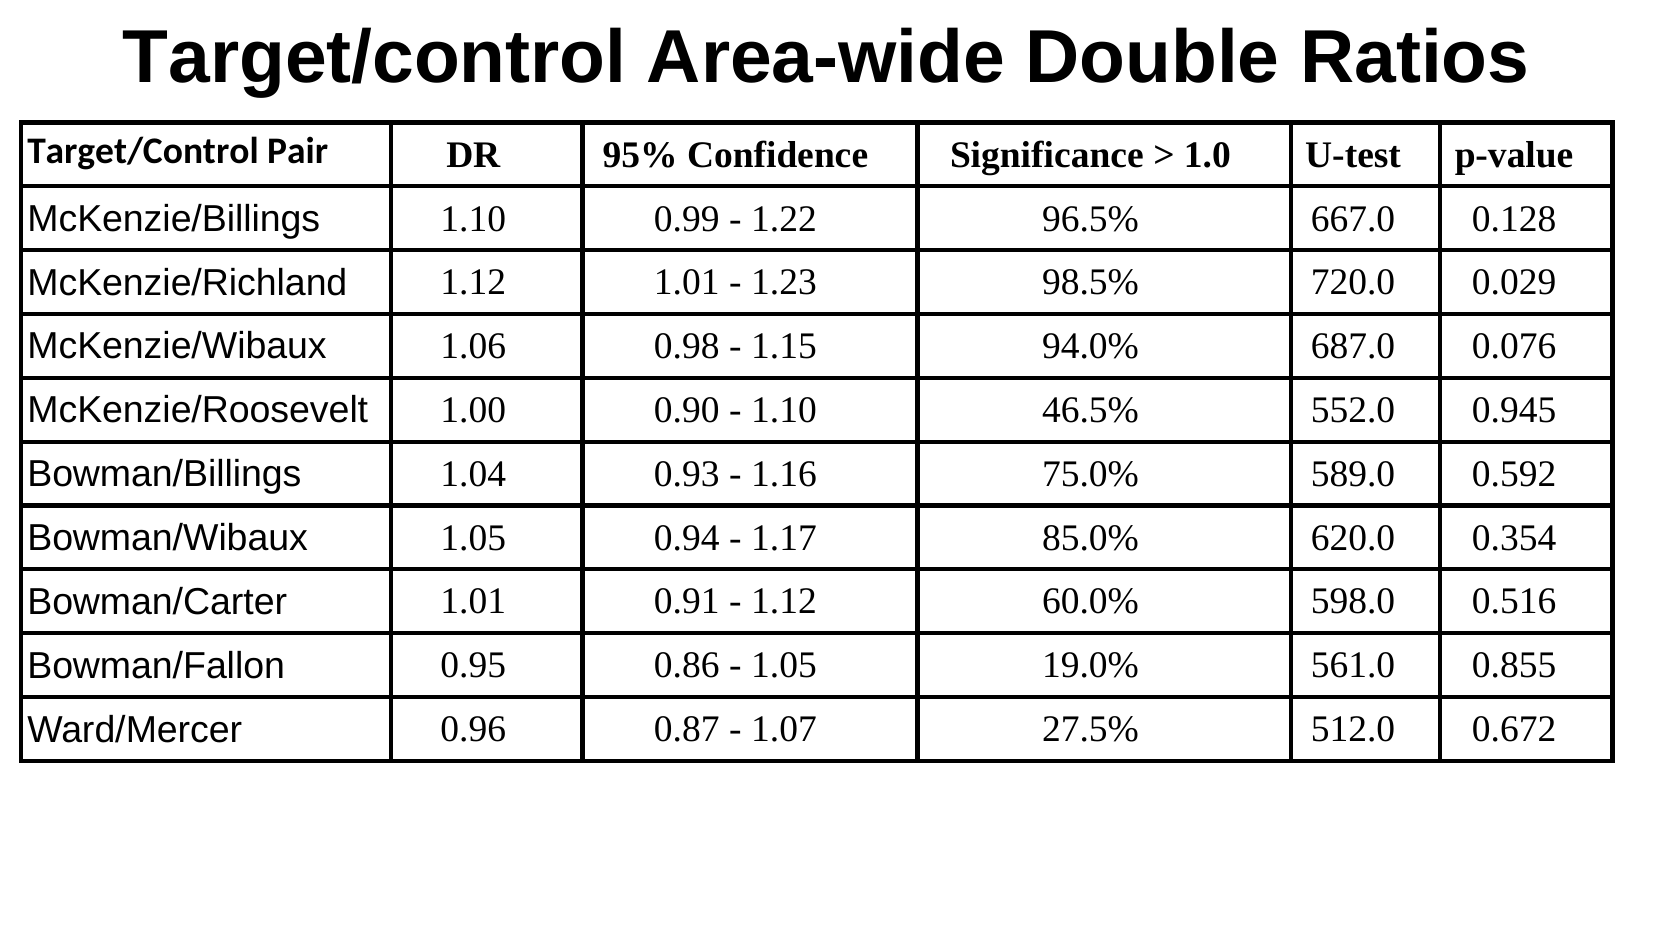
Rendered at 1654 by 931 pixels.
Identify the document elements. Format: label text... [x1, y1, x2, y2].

table_cell 27.5% [920, 699, 1289, 759]
table_cell 0.029 [1442, 252, 1610, 312]
table_cell 46.5% [920, 380, 1289, 440]
table_cell McKenzie/Richland [23, 252, 389, 312]
table_cell 1.01 - 1.23 [585, 252, 915, 312]
table_cell McKenzie/Wibaux [23, 316, 389, 376]
table_cell 0.91 - 1.12 [585, 571, 915, 631]
table_cell 720.0 [1293, 252, 1438, 312]
table_cell 0.354 [1442, 508, 1610, 567]
table_cell 0.516 [1442, 571, 1610, 631]
table_cell 0.592 [1442, 444, 1610, 503]
table_cell 0.672 [1442, 699, 1610, 759]
table_header DR [393, 125, 580, 184]
table_cell McKenzie/Billings [23, 188, 389, 248]
table_cell 1.06 [393, 316, 580, 376]
table_cell Bowman/Fallon [23, 635, 389, 695]
table_cell 85.0% [920, 508, 1289, 567]
table_cell 0.076 [1442, 316, 1610, 376]
table_cell Ward/Mercer [23, 699, 389, 759]
table_cell 94.0% [920, 316, 1289, 376]
table_cell 1.05 [393, 508, 580, 567]
table_cell 1.10 [393, 188, 580, 248]
table_cell 0.945 [1442, 380, 1610, 440]
table_cell 0.95 [393, 635, 580, 695]
table_cell 0.94 - 1.17 [585, 508, 915, 567]
table_cell 0.87 - 1.07 [585, 699, 915, 759]
table_cell 552.0 [1293, 380, 1438, 440]
table_cell 75.0% [920, 444, 1289, 503]
table_cell 598.0 [1293, 571, 1438, 631]
table_cell 0.90 - 1.10 [585, 380, 915, 440]
table_cell 1.04 [393, 444, 580, 503]
table_cell 0.128 [1442, 188, 1610, 248]
table_header 95% Confidence [585, 125, 915, 184]
table_cell 98.5% [920, 252, 1289, 312]
table_cell 0.99 - 1.22 [585, 188, 915, 248]
table_cell 0.86 - 1.05 [585, 635, 915, 695]
table_cell Bowman/Carter [23, 571, 389, 631]
table_cell 0.98 - 1.15 [585, 316, 915, 376]
table_header Target/Control Pair [23, 125, 389, 184]
table_cell 620.0 [1293, 508, 1438, 567]
table_cell Bowman/Billings [23, 444, 389, 503]
table_cell 1.00 [393, 380, 580, 440]
table_cell 589.0 [1293, 444, 1438, 503]
table_cell 667.0 [1293, 188, 1438, 248]
table_cell Bowman/Wibaux [23, 508, 389, 567]
table_cell 96.5% [920, 188, 1289, 248]
table_cell 1.12 [393, 252, 580, 312]
table_header Significance > 1.0 [920, 125, 1289, 184]
table_cell 1.01 [393, 571, 580, 631]
table_cell 512.0 [1293, 699, 1438, 759]
table_header p-value [1442, 125, 1610, 184]
title Target/control Area-wide Double Ratios [0, 5, 1654, 111]
table_header U-test [1293, 125, 1438, 184]
table_cell 687.0 [1293, 316, 1438, 376]
table_cell 0.93 - 1.16 [585, 444, 915, 503]
table_cell 0.96 [393, 699, 580, 759]
table_cell 0.855 [1442, 635, 1610, 695]
table_cell 19.0% [920, 635, 1289, 695]
table_cell 561.0 [1293, 635, 1438, 695]
table_cell 60.0% [920, 571, 1289, 631]
table_cell McKenzie/Roosevelt [23, 380, 389, 440]
